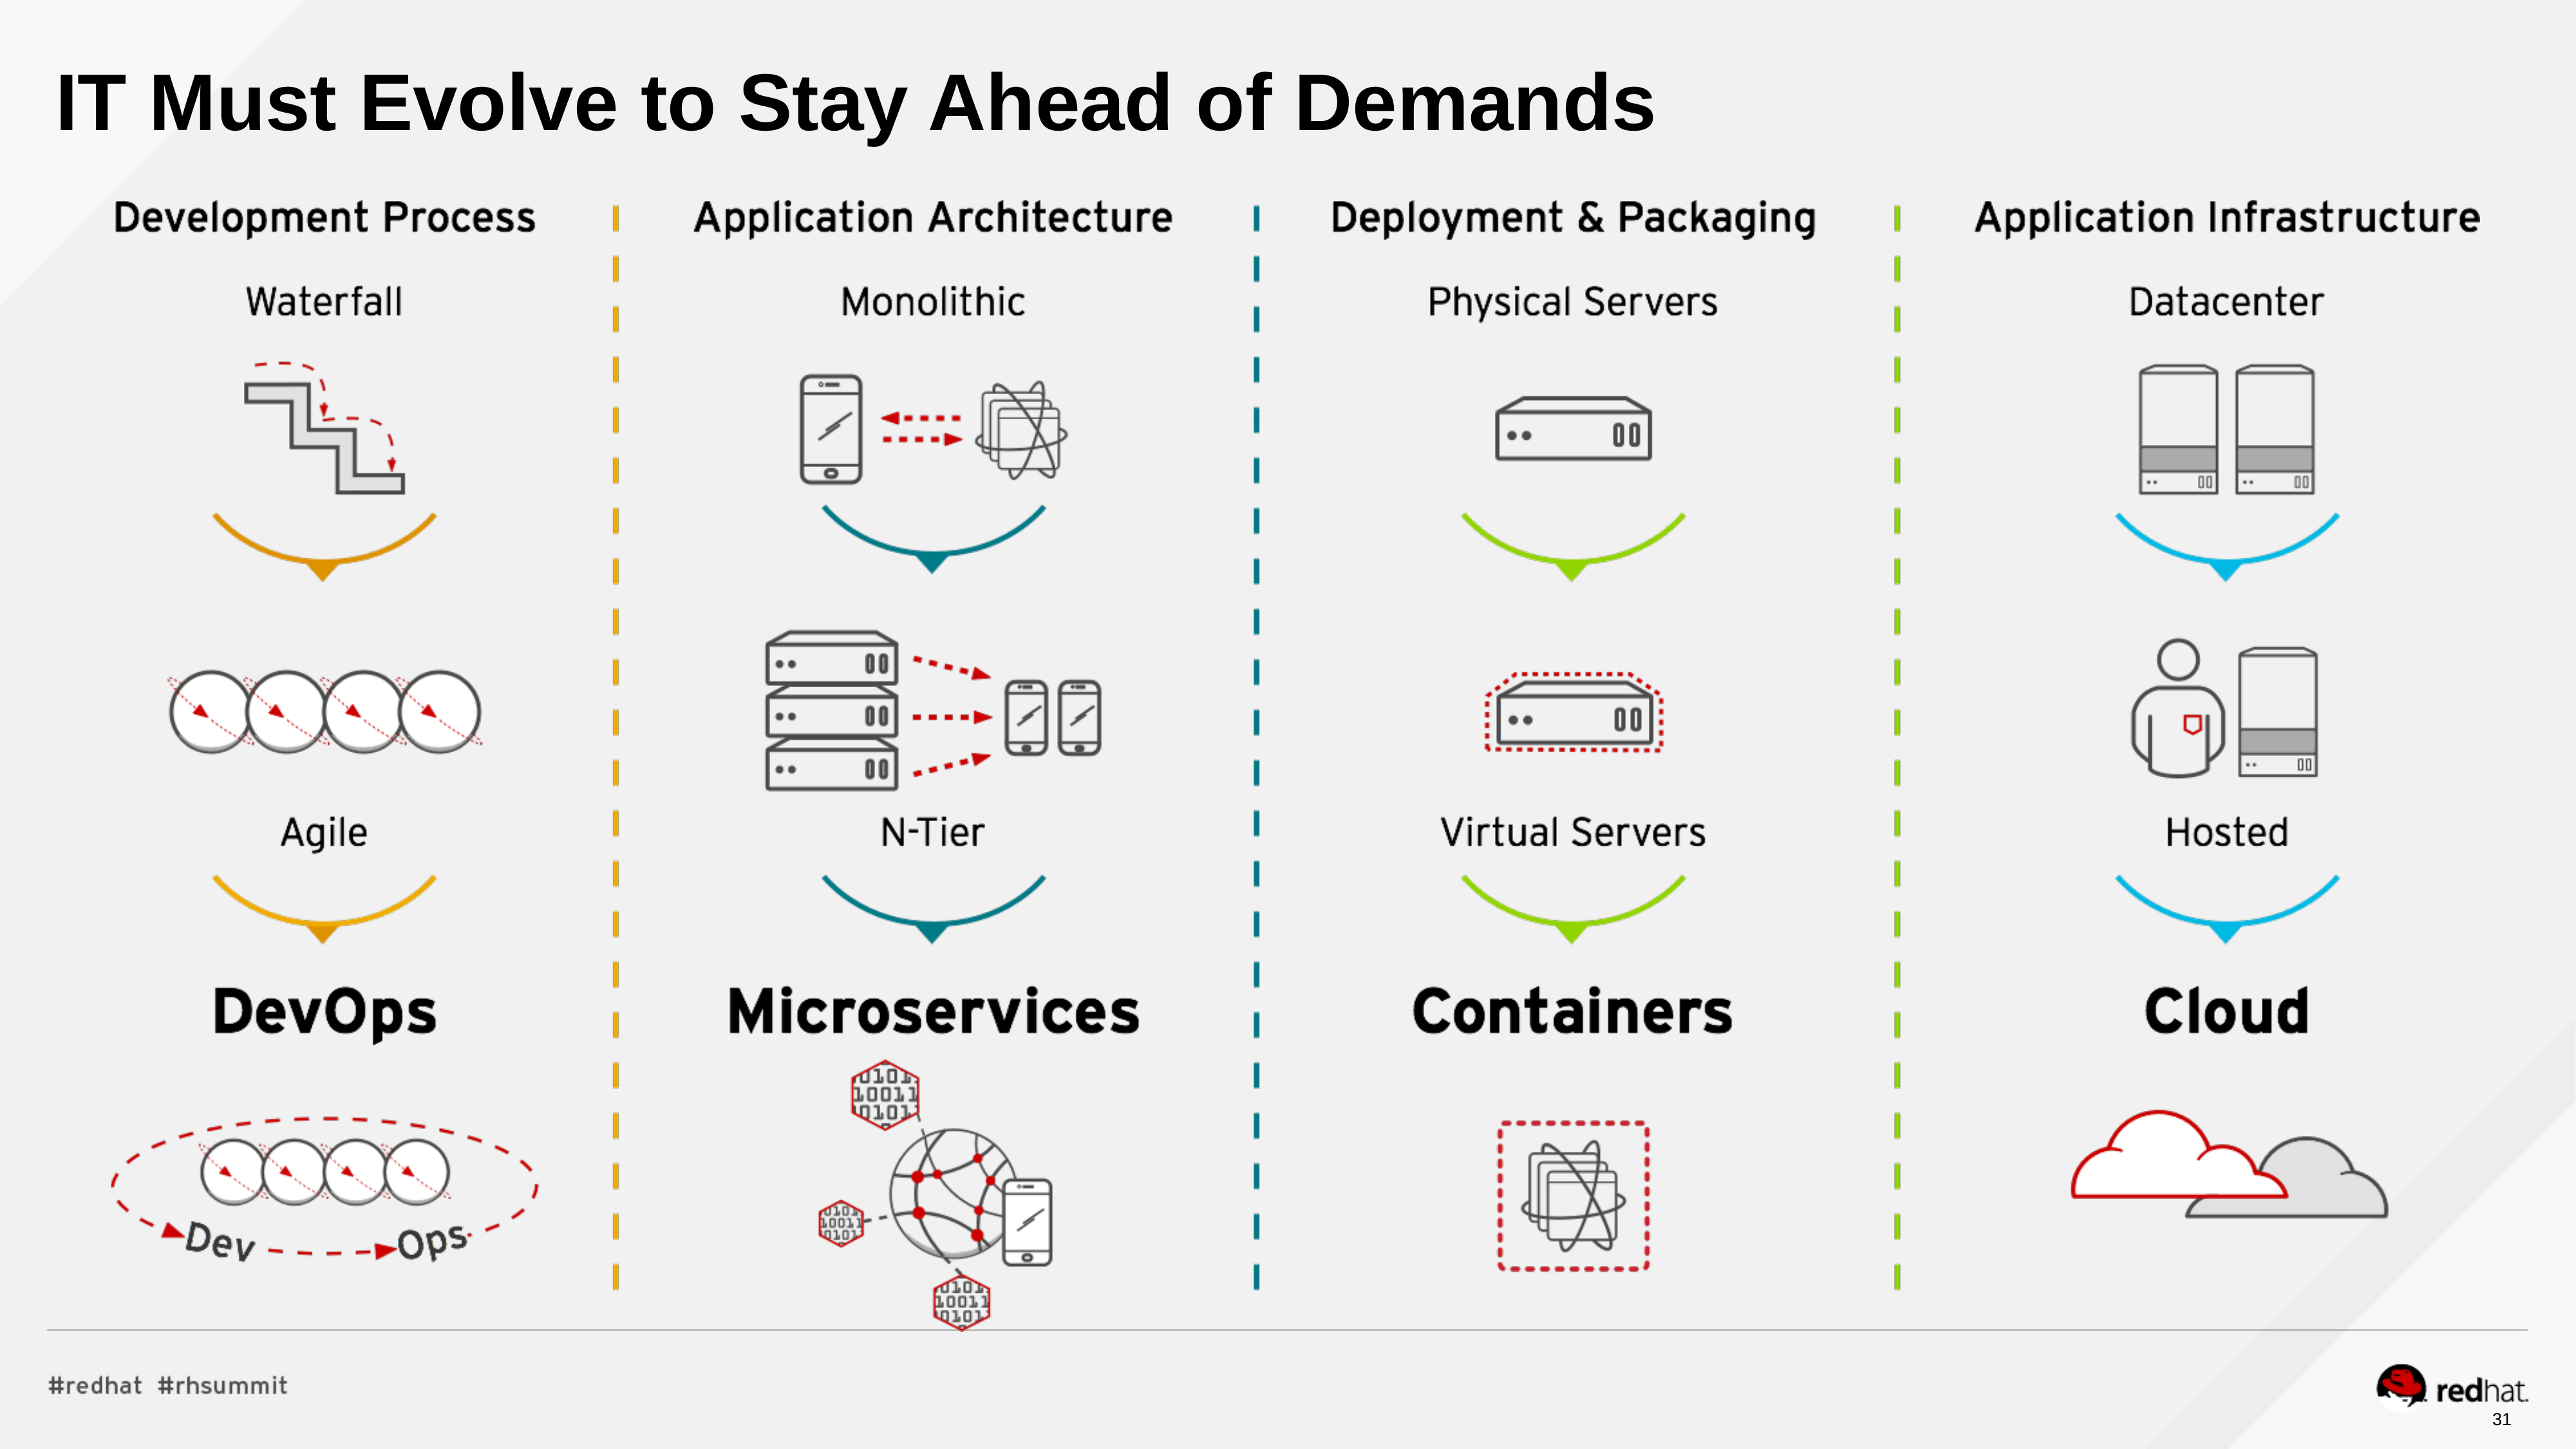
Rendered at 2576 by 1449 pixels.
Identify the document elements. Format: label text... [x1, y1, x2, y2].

title IT Must Evolve to Stay Ahead of Demands [46, 0, 1868, 201]
slide_number <number> [2367, 1363, 2521, 1449]
picture [0, 0, 2576, 1449]
